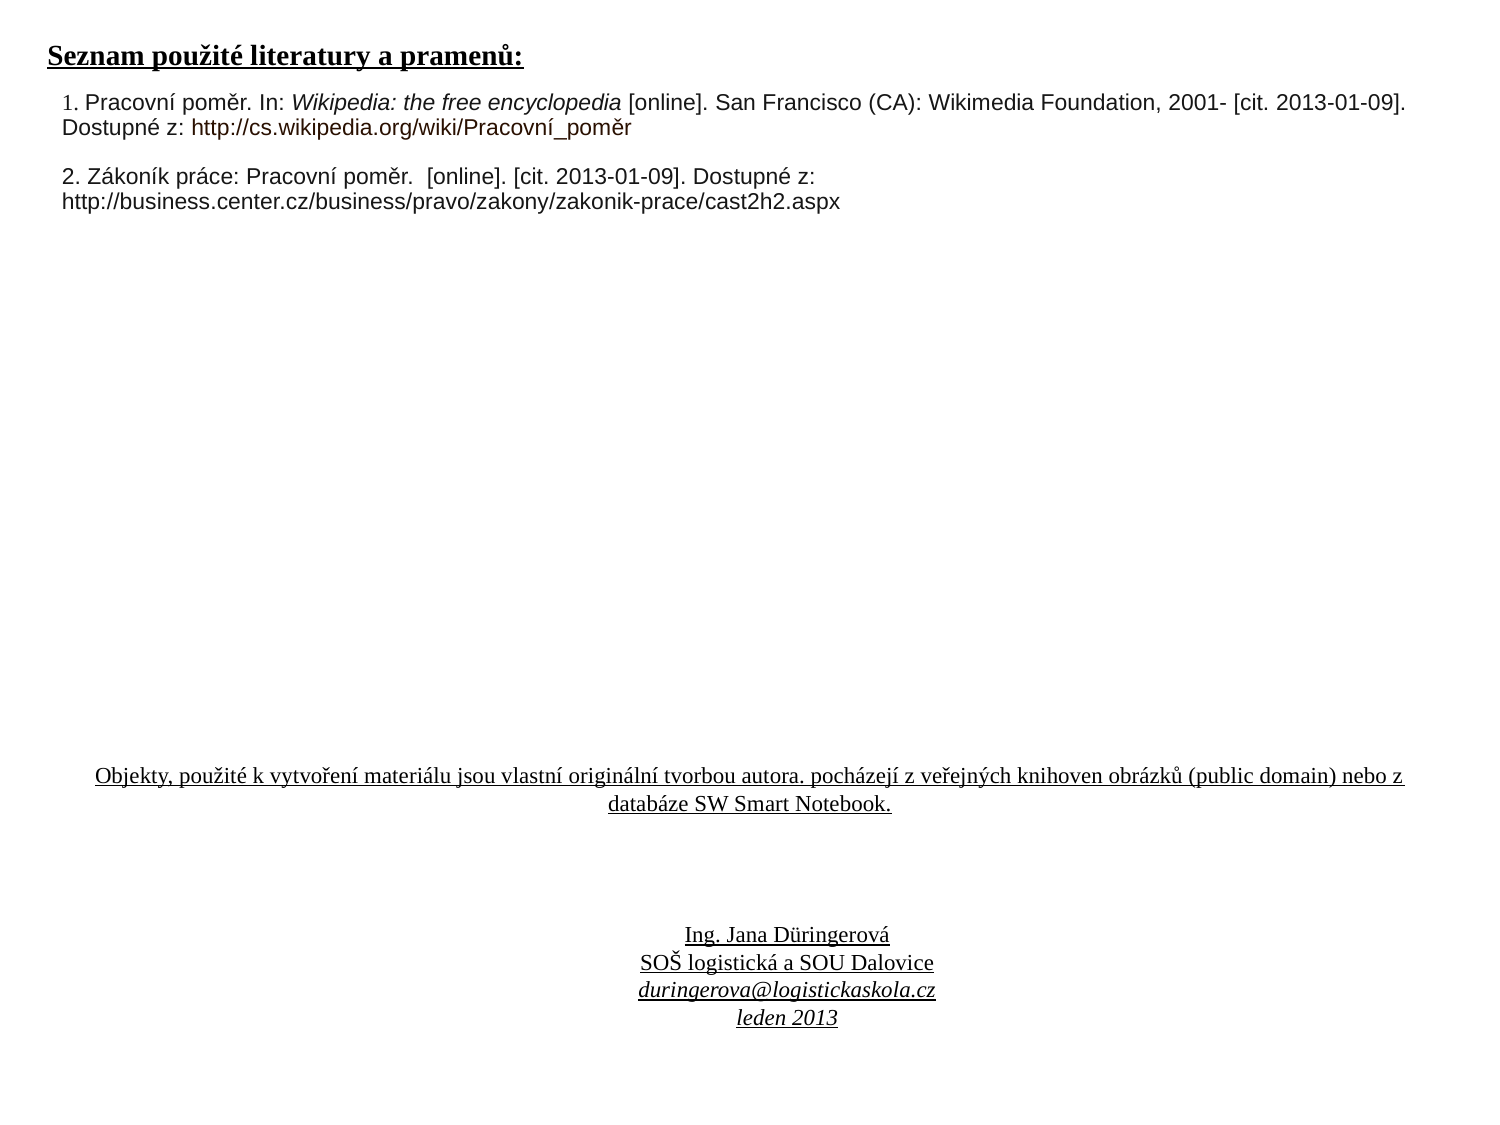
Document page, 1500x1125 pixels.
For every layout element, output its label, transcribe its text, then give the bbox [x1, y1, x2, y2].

text_box Objekty, použité k vytvoření materiálu jsou vlastní originální tvorbou autora. pocházejí z veřejných knihoven obrázků (public domain) nebo z databáze SW Smart Notebook. [58, 753, 1442, 823]
text_box Seznam použité literatury a pramenů: [33, 29, 762, 79]
text_box Ing. Jana Düringerová SOŠ logistická a SOU Dalovice duringerova@logistickaskola.cz leden 2013 [494, 913, 1080, 1039]
text_box 1. Pracovní poměr. In: Wikipedia: the free encyclopedia [online]. San Francisco (CA): Wikimedia Foundation, 2001- [cit. 2013-01-09]. Dostupné z: http://cs.wikipedia.org/wiki/Pracovní_poměr 2. Zákoník práce: Pracovní poměr. [online]. [cit. 2013-01-09]. Dostupné z: http://business.center.cz/business/pravo/zakony/zakonik-prace/cast2h2.aspx [48, 84, 1459, 276]
